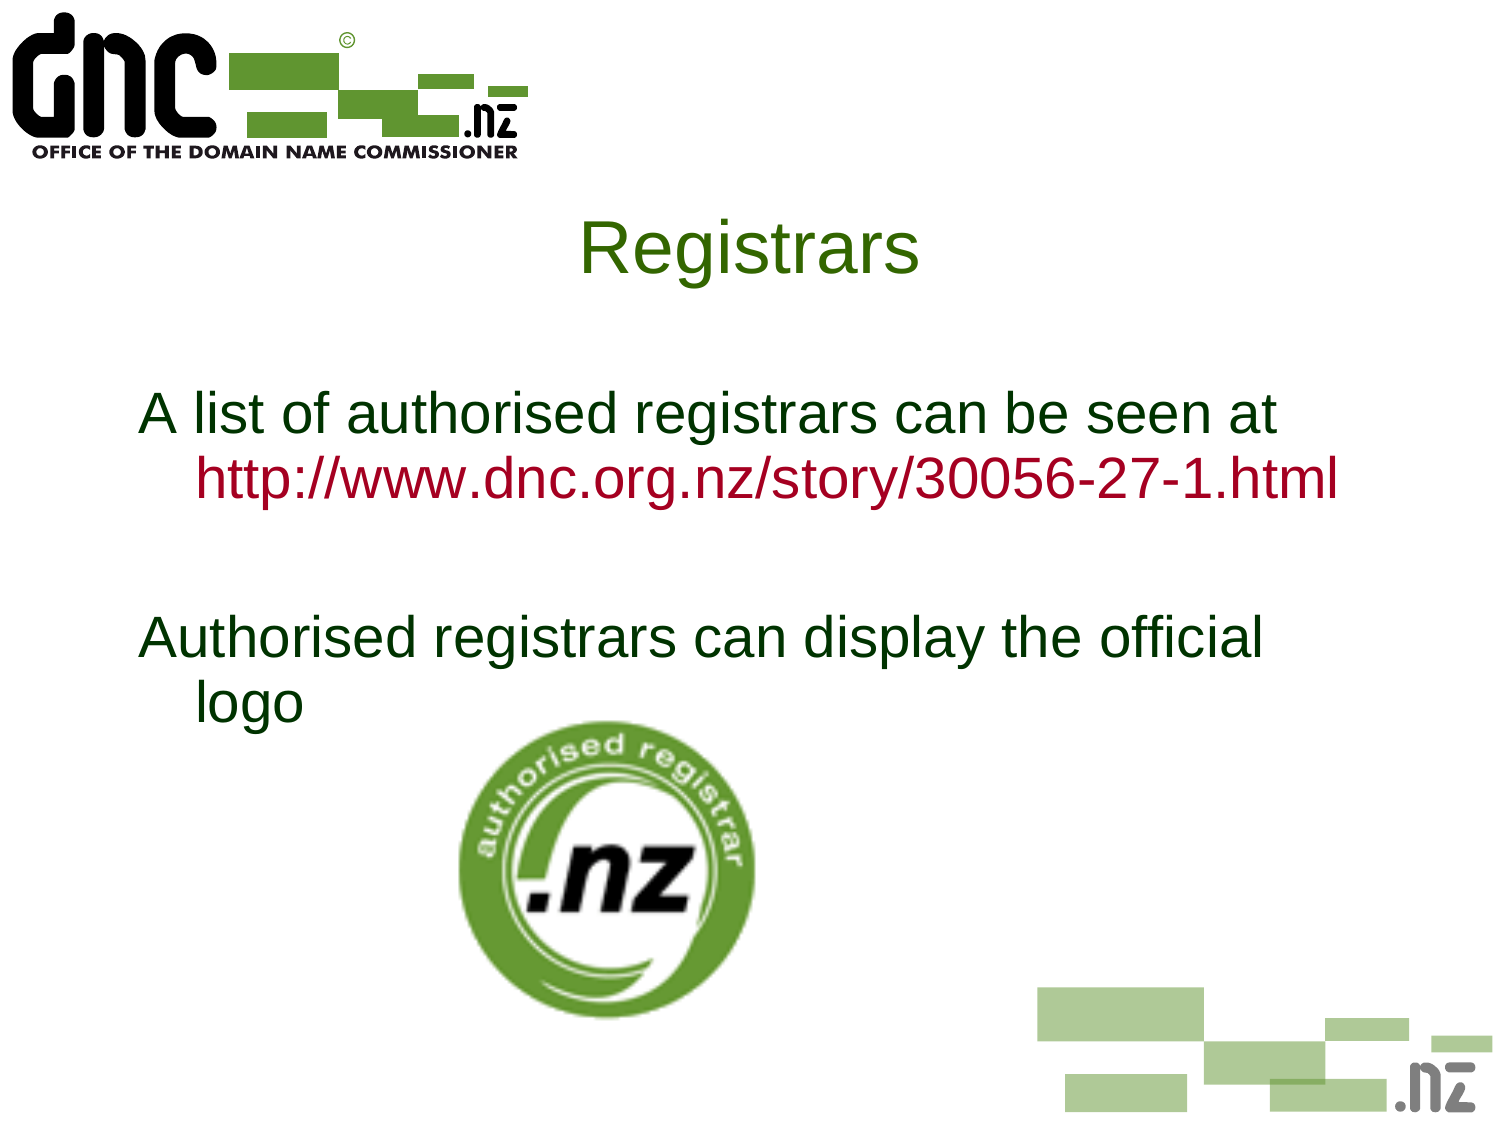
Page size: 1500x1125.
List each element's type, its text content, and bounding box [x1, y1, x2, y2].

list A list of authorised registrars can be seen at http://www.dnc.org.nz/story/30056-27-1.html Authorised registrars can display the official logo [123, 373, 1387, 1037]
picture [454, 716, 762, 1024]
title Registrars [112, 172, 1388, 323]
